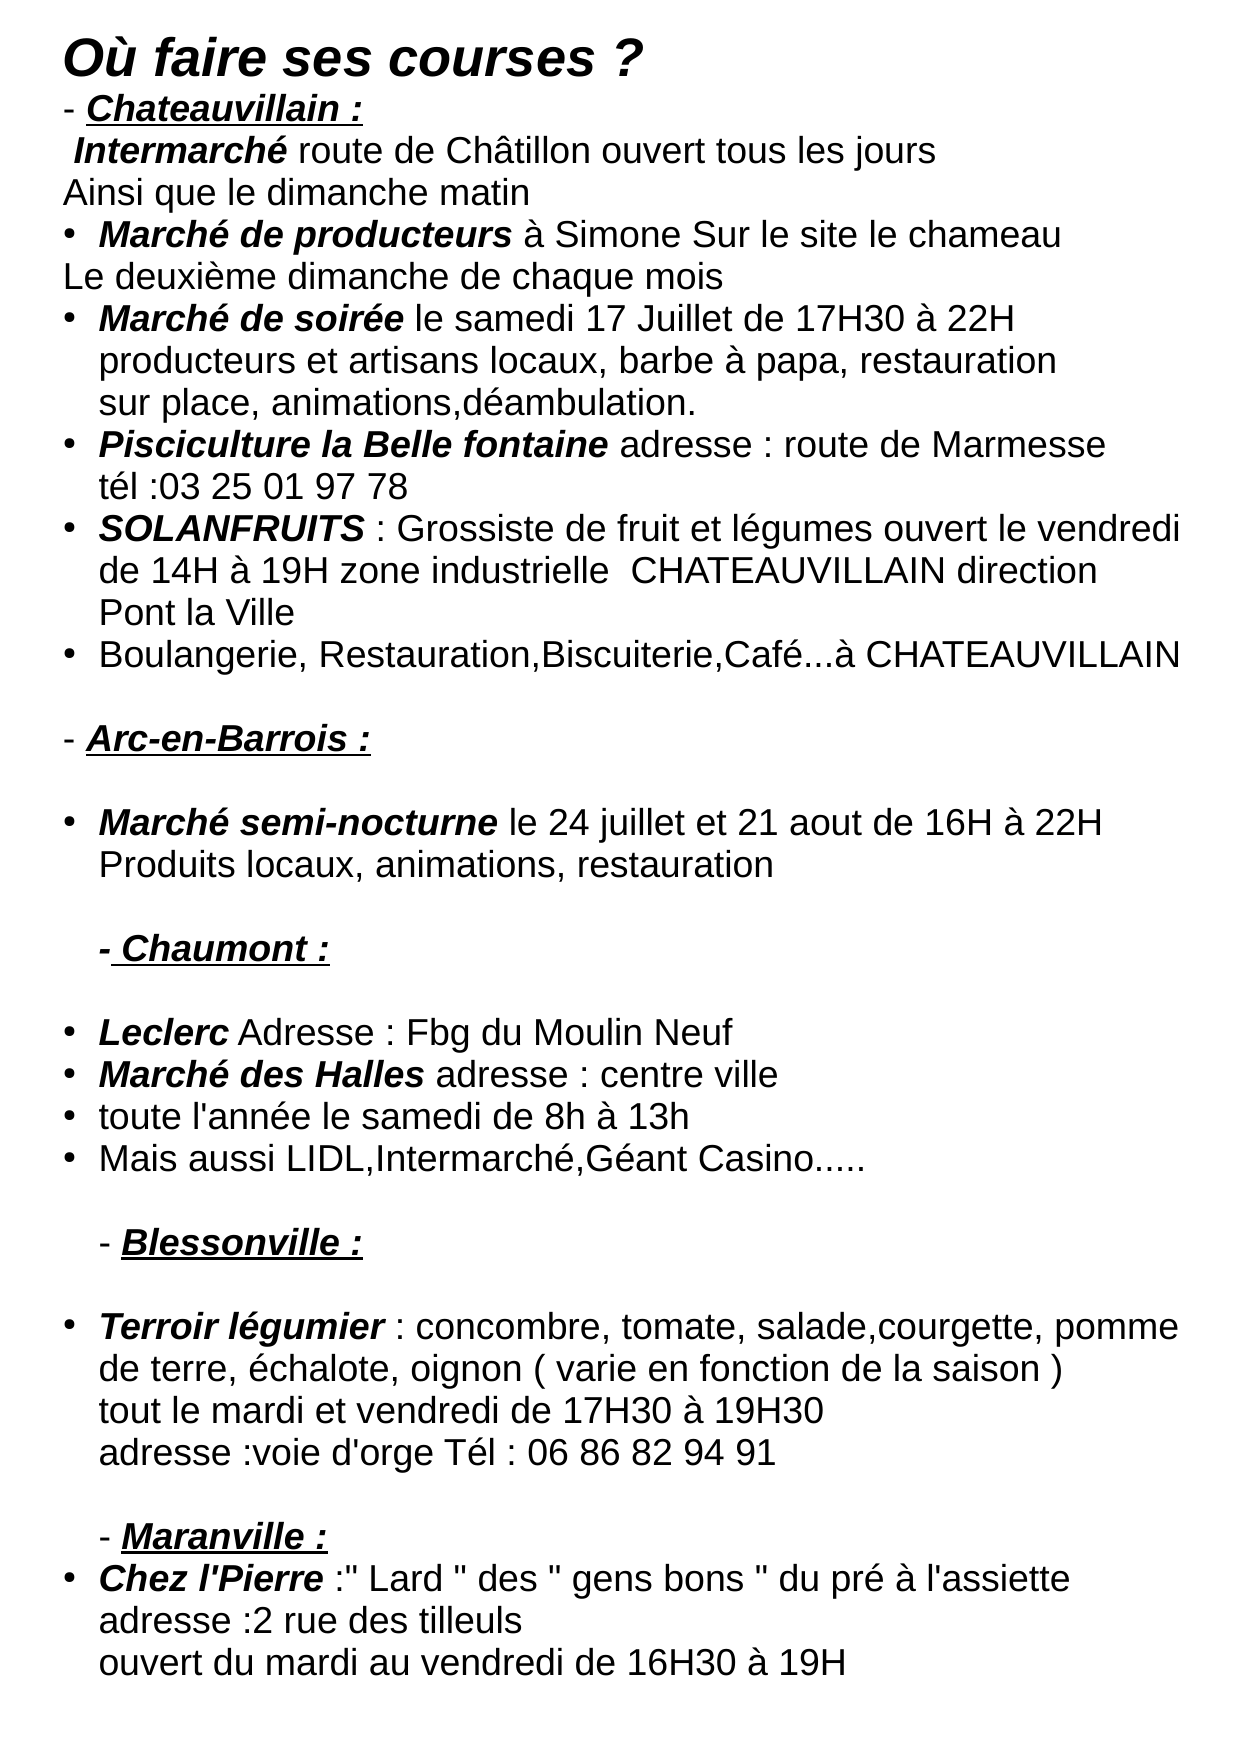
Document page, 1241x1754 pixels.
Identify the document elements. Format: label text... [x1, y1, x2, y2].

text_box Où faire ses courses ? - Chateauvillain : Intermarché route de Châtillon ouvert tous les jours Ainsi que le dimanche matin Marché de producteurs à Simone Sur le site le chameau Le deuxième dimanche de chaque mois Marché de soirée le samedi 17 Juillet de 17H30 à 22H producteurs et artisans locaux, barbe à papa, restauration sur place, animations,déambulation. Pisciculture la Belle fontaine adresse : route de Marmesse tél :03 25 01 97 78 SOLANFRUITS : Grossiste de fruit et légumes ouvert le vendredi de 14H à 19H zone industrielle CHATEAUVILLAIN direction Pont la Ville Boulangerie, Restauration,Biscuiterie,Café...à CHATEAUVILLAIN - Arc-en-Barrois : Marché semi-nocturne le 24 juillet et 21 aout de 16H à 22H Produits locaux, animations, restauration - Chaumont : Leclerc Adresse : Fbg du Moulin Neuf Marché des Halles adresse : centre ville toute l'année le samedi de 8h à 13h Mais aussi LIDL,Intermarché,Géant Casino..... - Blessonville : Terroir légumier : concombre, tomate, salade,courgette, pomme de terre, échalote, oignon ( varie en fonction de la saison ) tout le mardi et vendredi de 17H30 à 19H30 adresse :voie d'orge Tél : 06 86 82 94 91 - Maranville : Chez l'Pierre :" Lard " des " gens bons " du pré à l'assiette adresse :2 rue des tilleuls ouvert du mardi au vendredi de 16H30 à 19H [48, 19, 1207, 1713]
